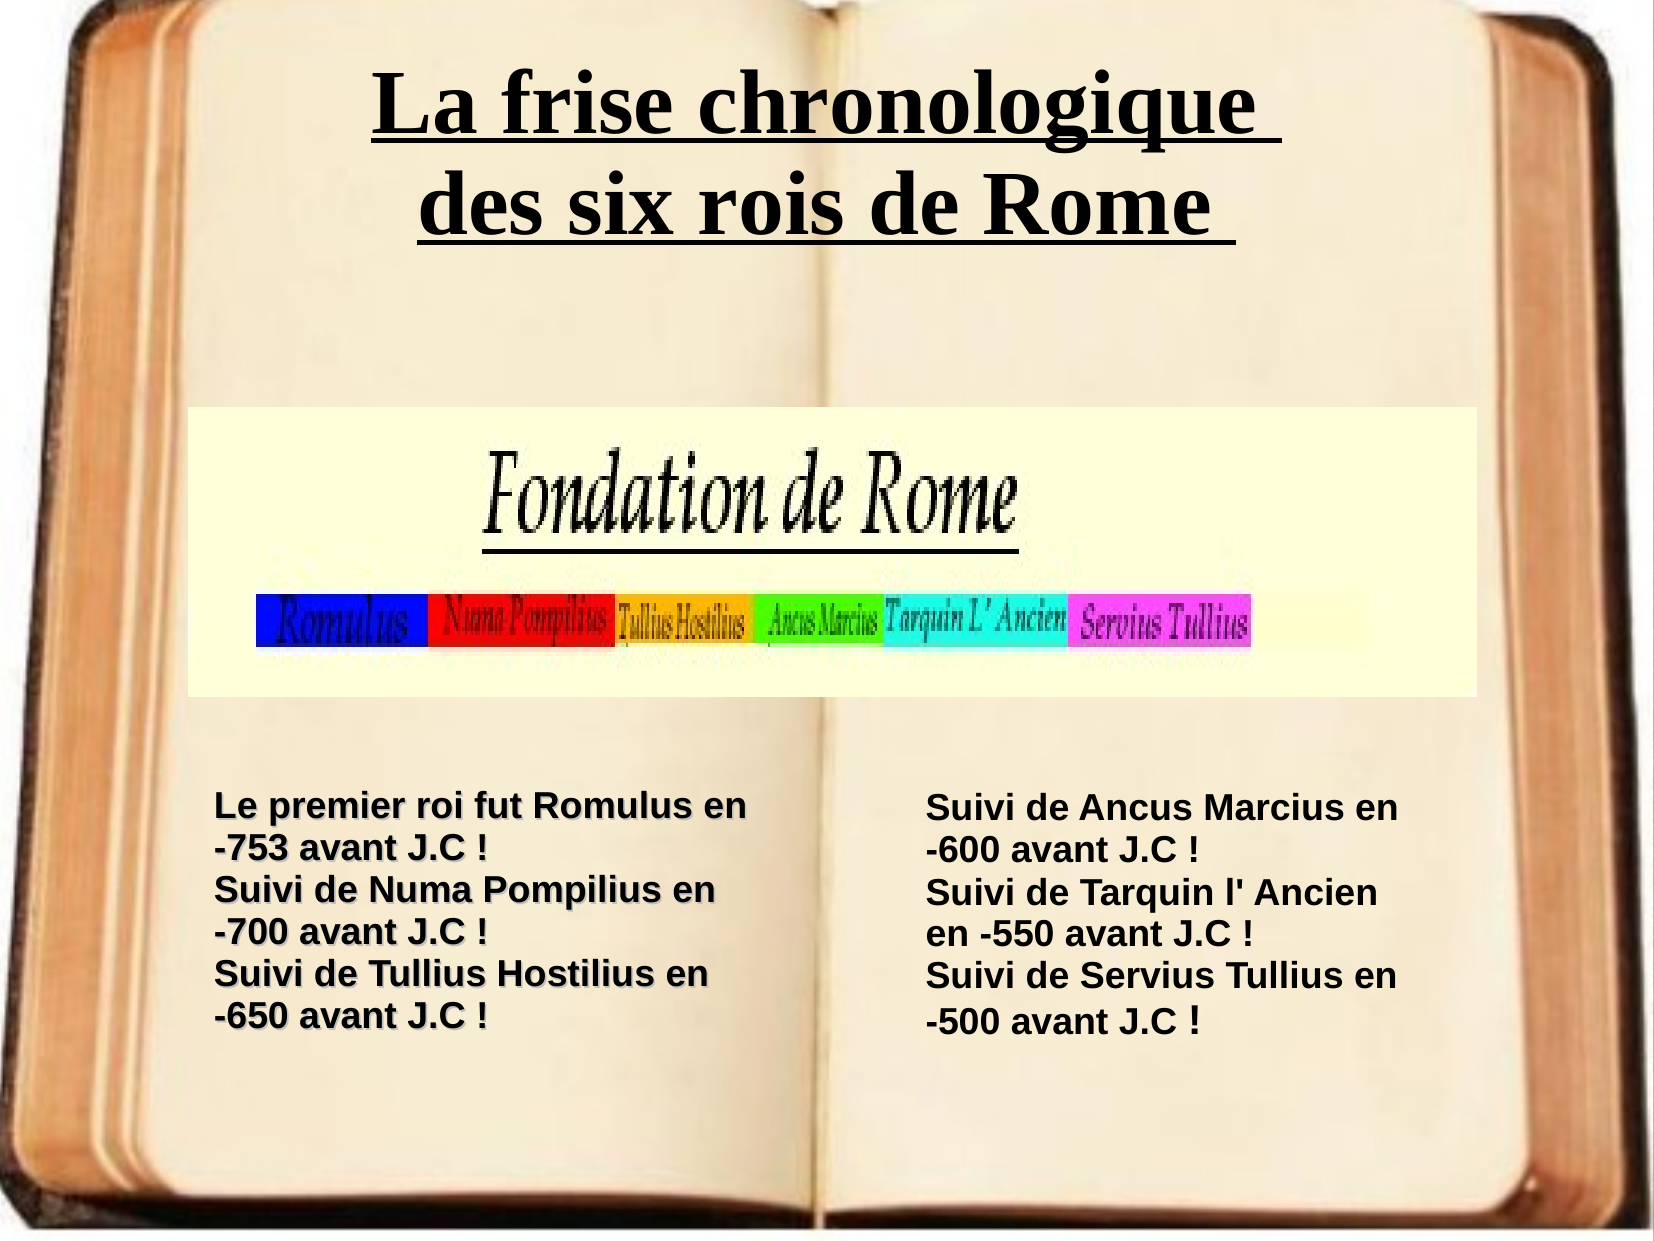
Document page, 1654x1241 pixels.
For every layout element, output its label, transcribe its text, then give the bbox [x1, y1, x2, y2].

picture [0, 0, 1654, 1241]
text_box Suivi de Ancus Marcius en -600 avant J.C ! Suivi de Tarquin l' Ancien en -550 avant J.C ! Suivi de Servius Tullius en -500 avant J.C ! [910, 779, 1418, 1058]
title La frise chronologique des six rois de Rome [82, 49, 1571, 257]
text_box Le premier roi fut Romulus en -753 avant J.C ! Suivi de Numa Pompilius en -700 avant J.C ! Suivi de Tullius Hostilius en -650 avant J.C ! [199, 777, 774, 1094]
